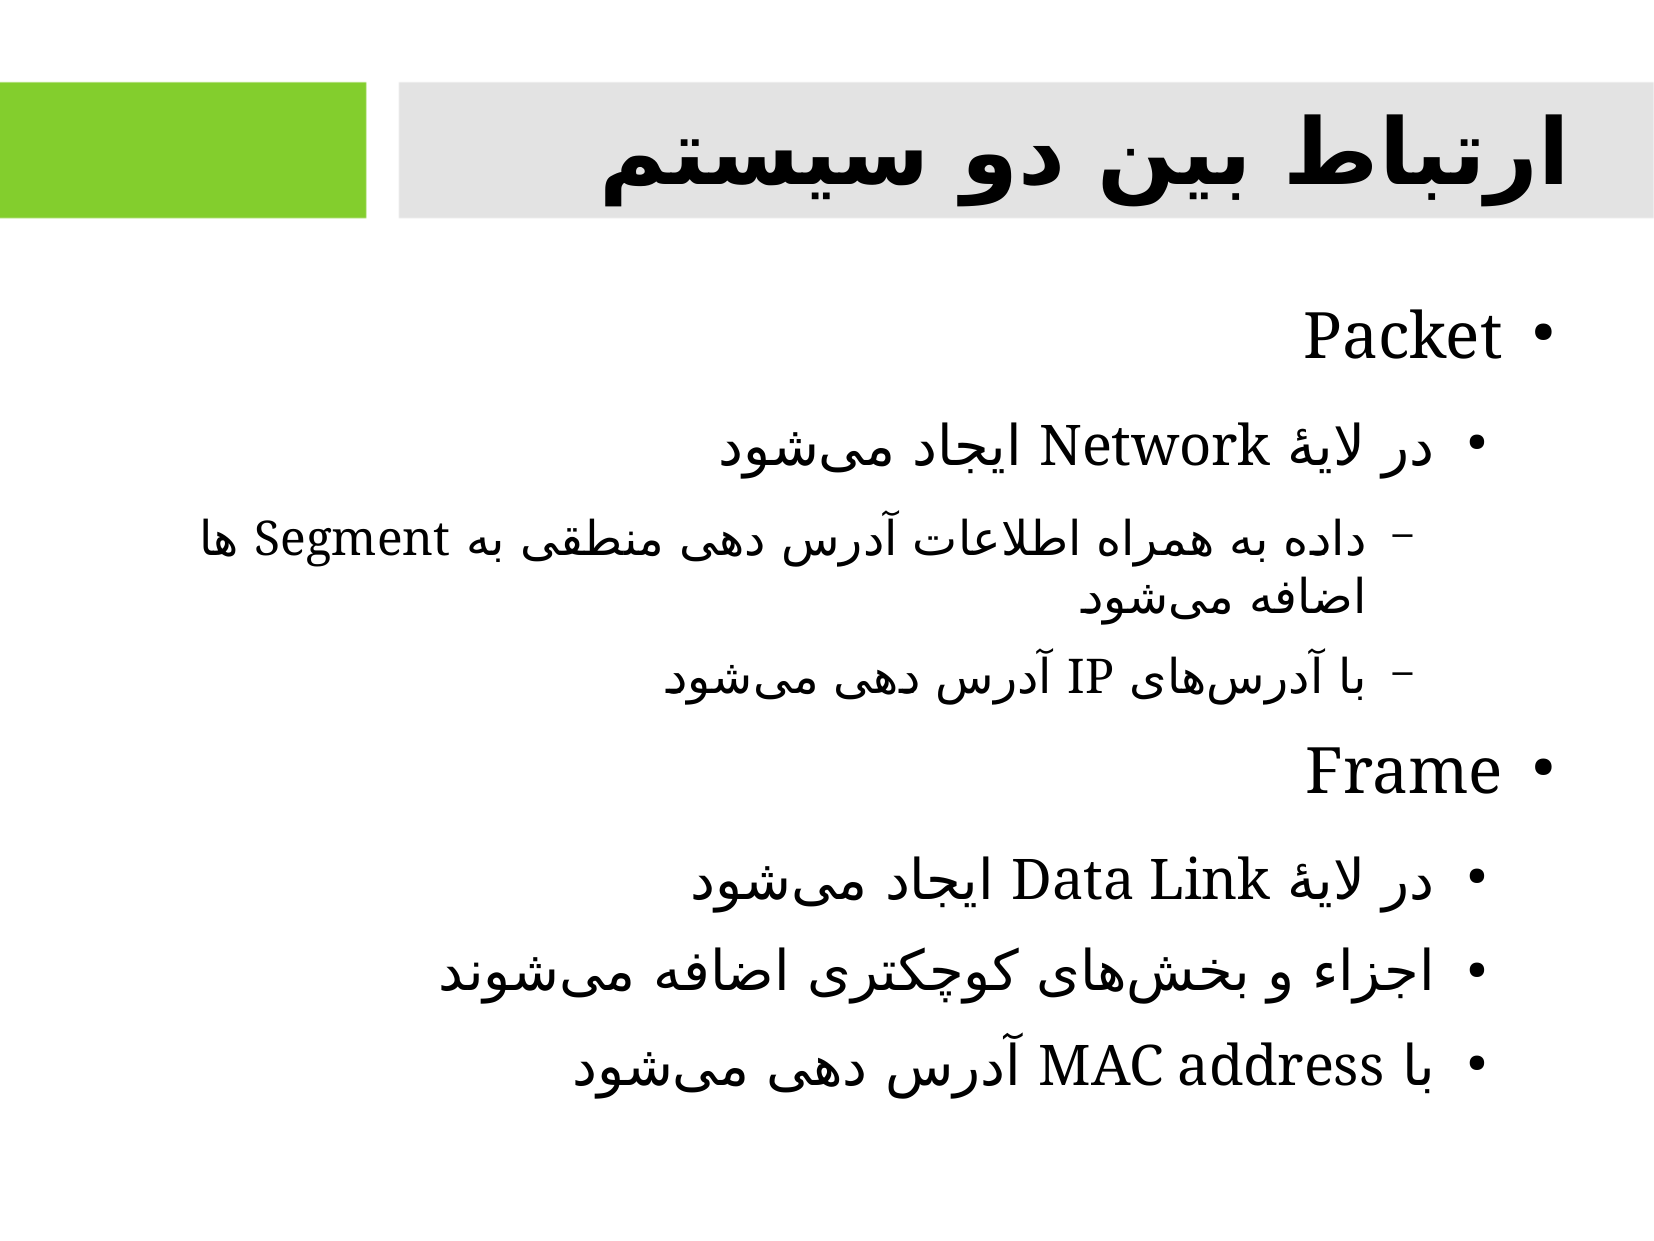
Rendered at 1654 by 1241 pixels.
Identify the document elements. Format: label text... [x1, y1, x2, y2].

title ارتباط بین دو سیستم [82, 49, 1571, 257]
list Packet در لایهٔ Network ایجاد می‌شود داده به همراه اطلاعات آدرس دهی منطقی به Segment ها اضافه می‌شود با آدرس‌های IP آدرس دهی می‌شود Frame در لایهٔ Data Link ایجاد می‌شود اجزاء و بخش‌های کوچکتری اضافه می‌شوند با MAC address آدرس دهی می‌شود [82, 290, 1571, 1109]
picture [0, 0, 1654, 1241]
